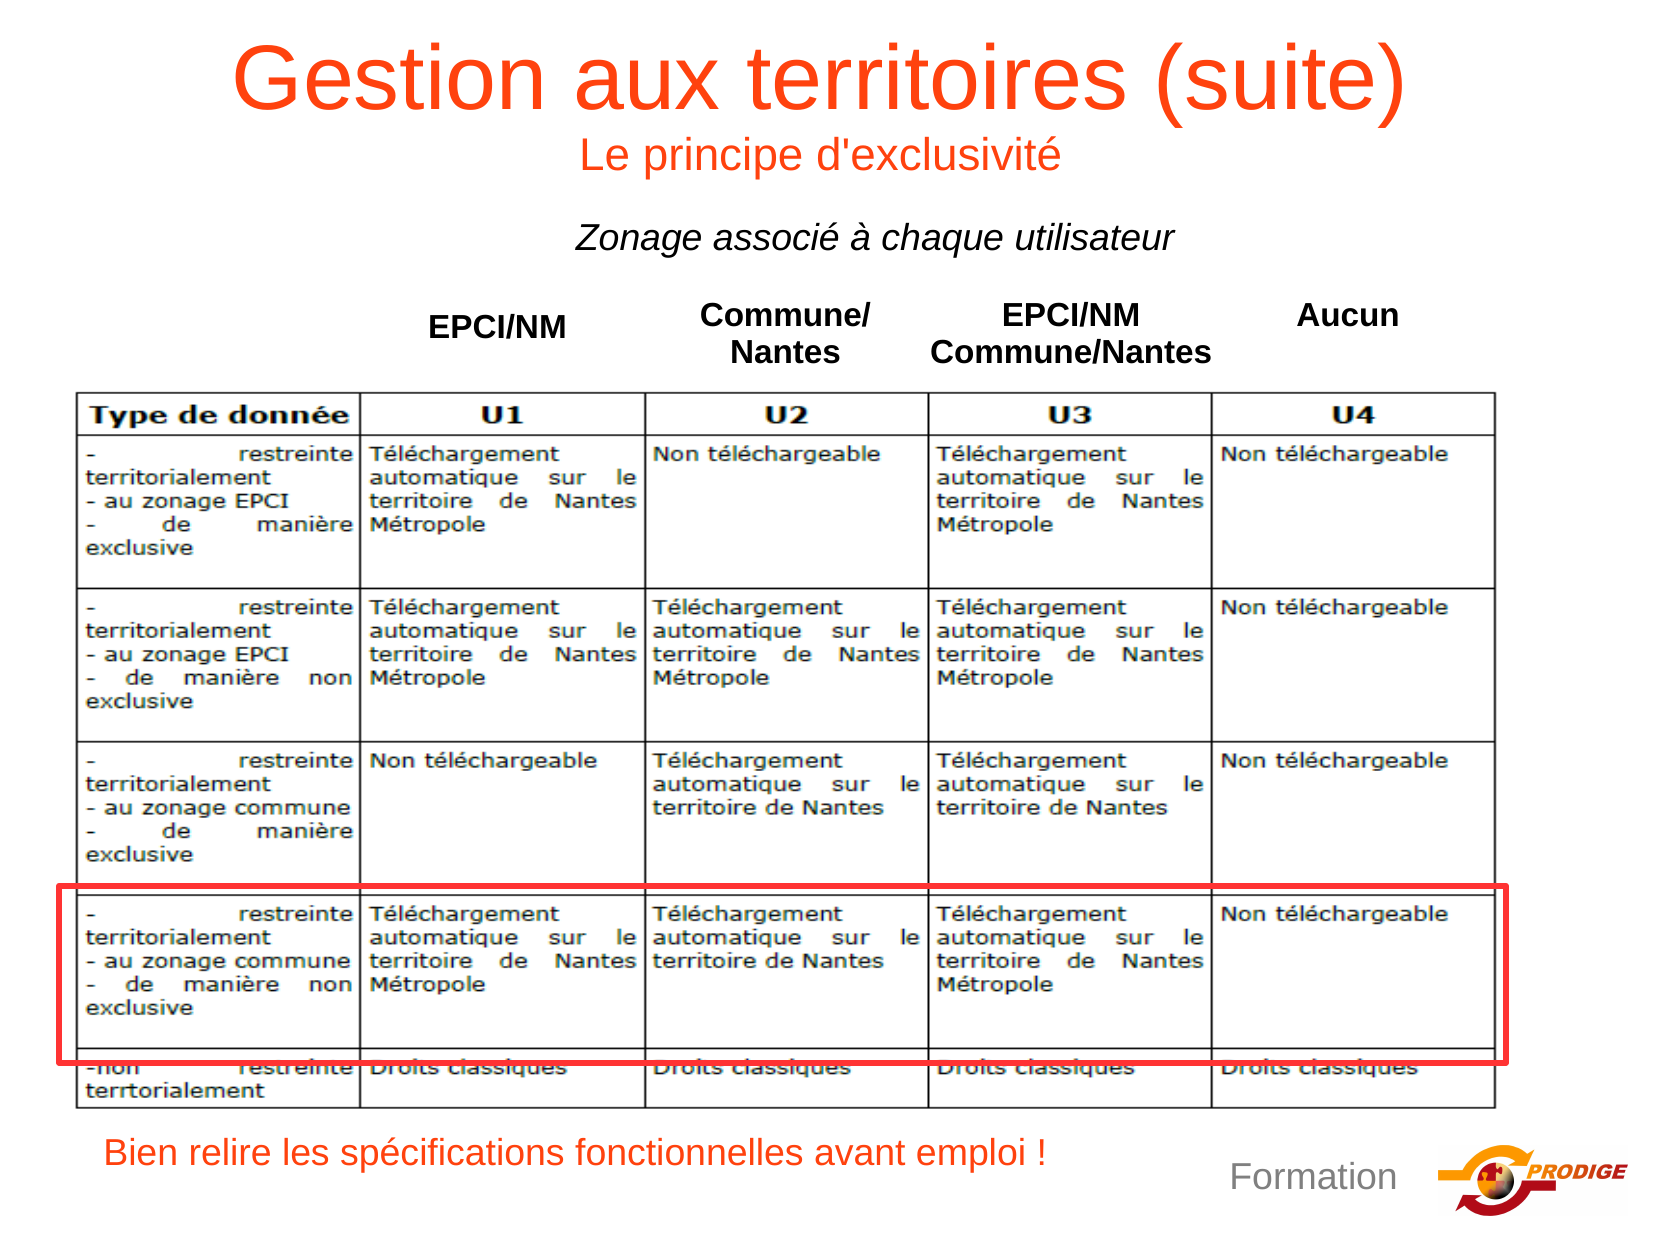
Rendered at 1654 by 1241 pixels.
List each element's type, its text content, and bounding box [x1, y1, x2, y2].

picture [59, 1066, 1506, 1123]
picture [1438, 1145, 1628, 1216]
text_box EPCI/NM Commune/Nantes [915, 289, 1228, 381]
text_box Aucun [1281, 289, 1414, 343]
text_box EPCI/NM [413, 301, 582, 355]
picture [62, 889, 1503, 1060]
title Gestion aux territoires (suite) Le principe d'exclusivité [76, 0, 1566, 208]
picture [59, 383, 1506, 883]
text_box Commune/ Nantes [685, 289, 887, 381]
text_box Bien relire les spécifications fonctionnelles avant emploi ! [88, 1124, 1062, 1182]
text_box Zonage associé à chaque utilisateur [561, 208, 1241, 266]
